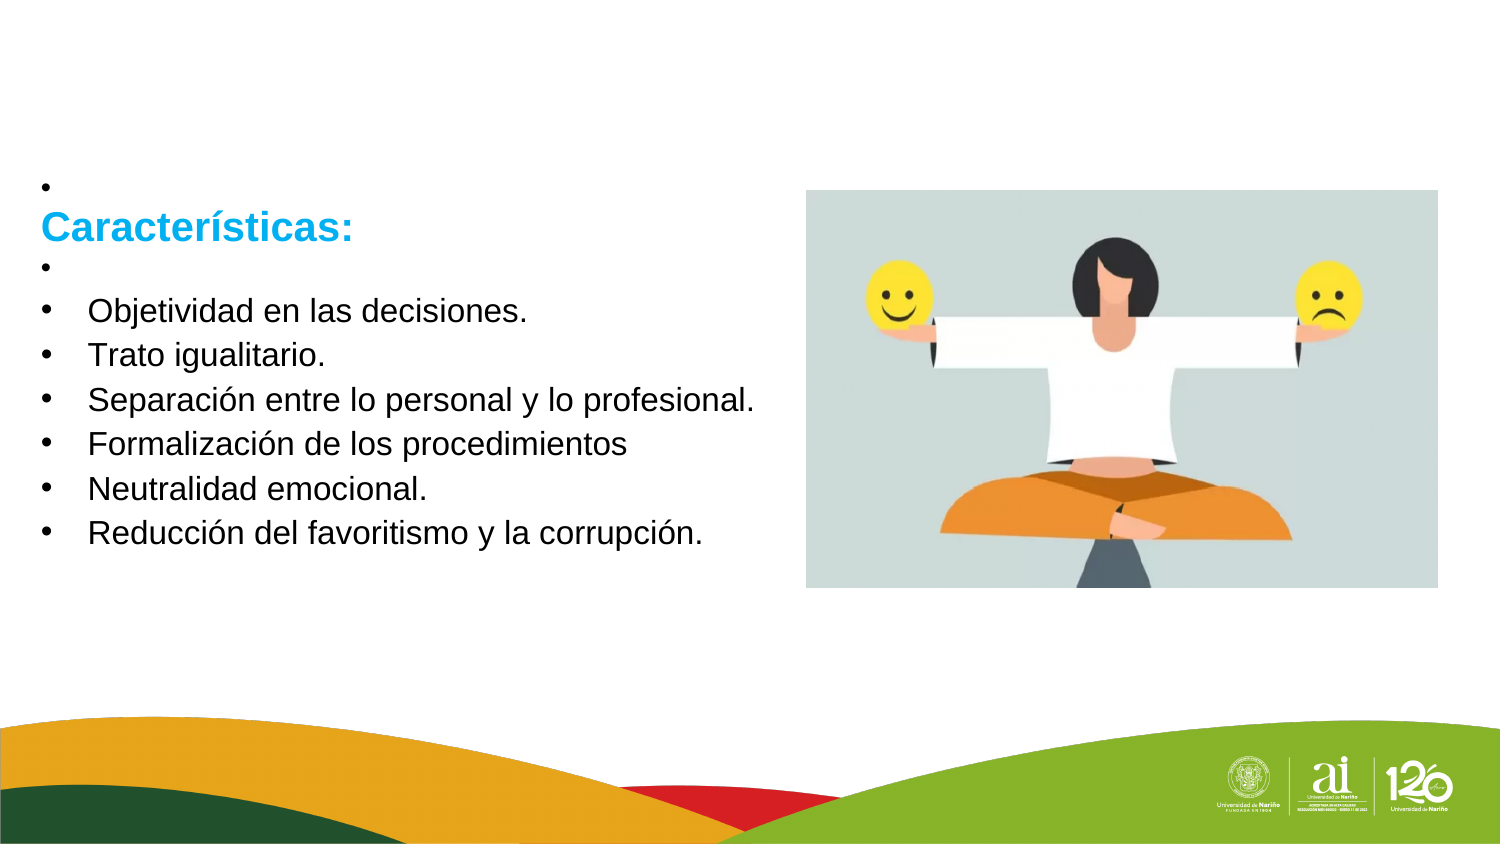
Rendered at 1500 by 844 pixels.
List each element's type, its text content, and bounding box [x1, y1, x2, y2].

picture [0, 5, 1500, 844]
text_box Características: ​ Objetividad en las decisiones. ​ Trato igualitario. ​ Separación entre lo personal y lo profesional. Formalización de los procedimientos ​ Neutralidad emocional. ​ Reducción del favoritismo y la corrupción. [25, 162, 791, 555]
